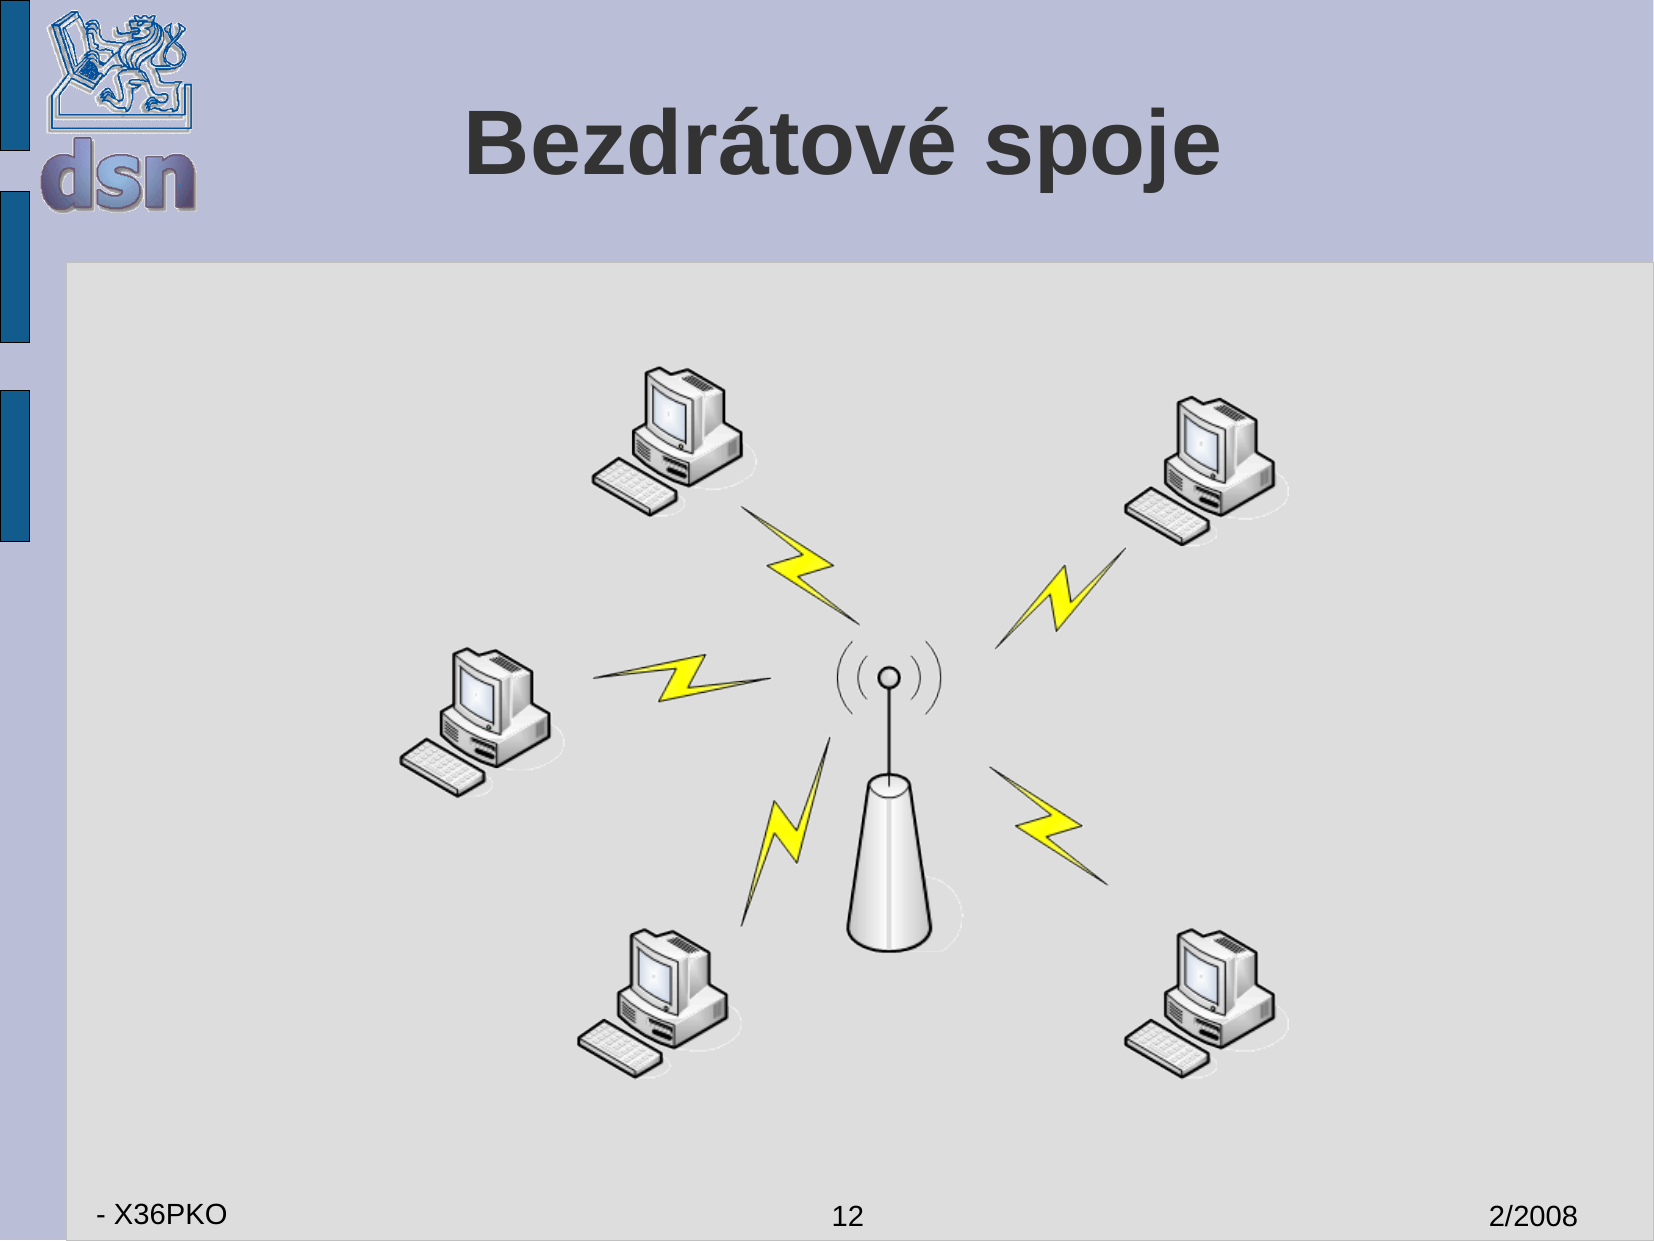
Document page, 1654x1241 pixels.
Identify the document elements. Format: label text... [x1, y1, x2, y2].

picture [399, 365, 1289, 1080]
picture [10, 10, 223, 230]
title Bezdrátové spoje [210, 39, 1478, 247]
